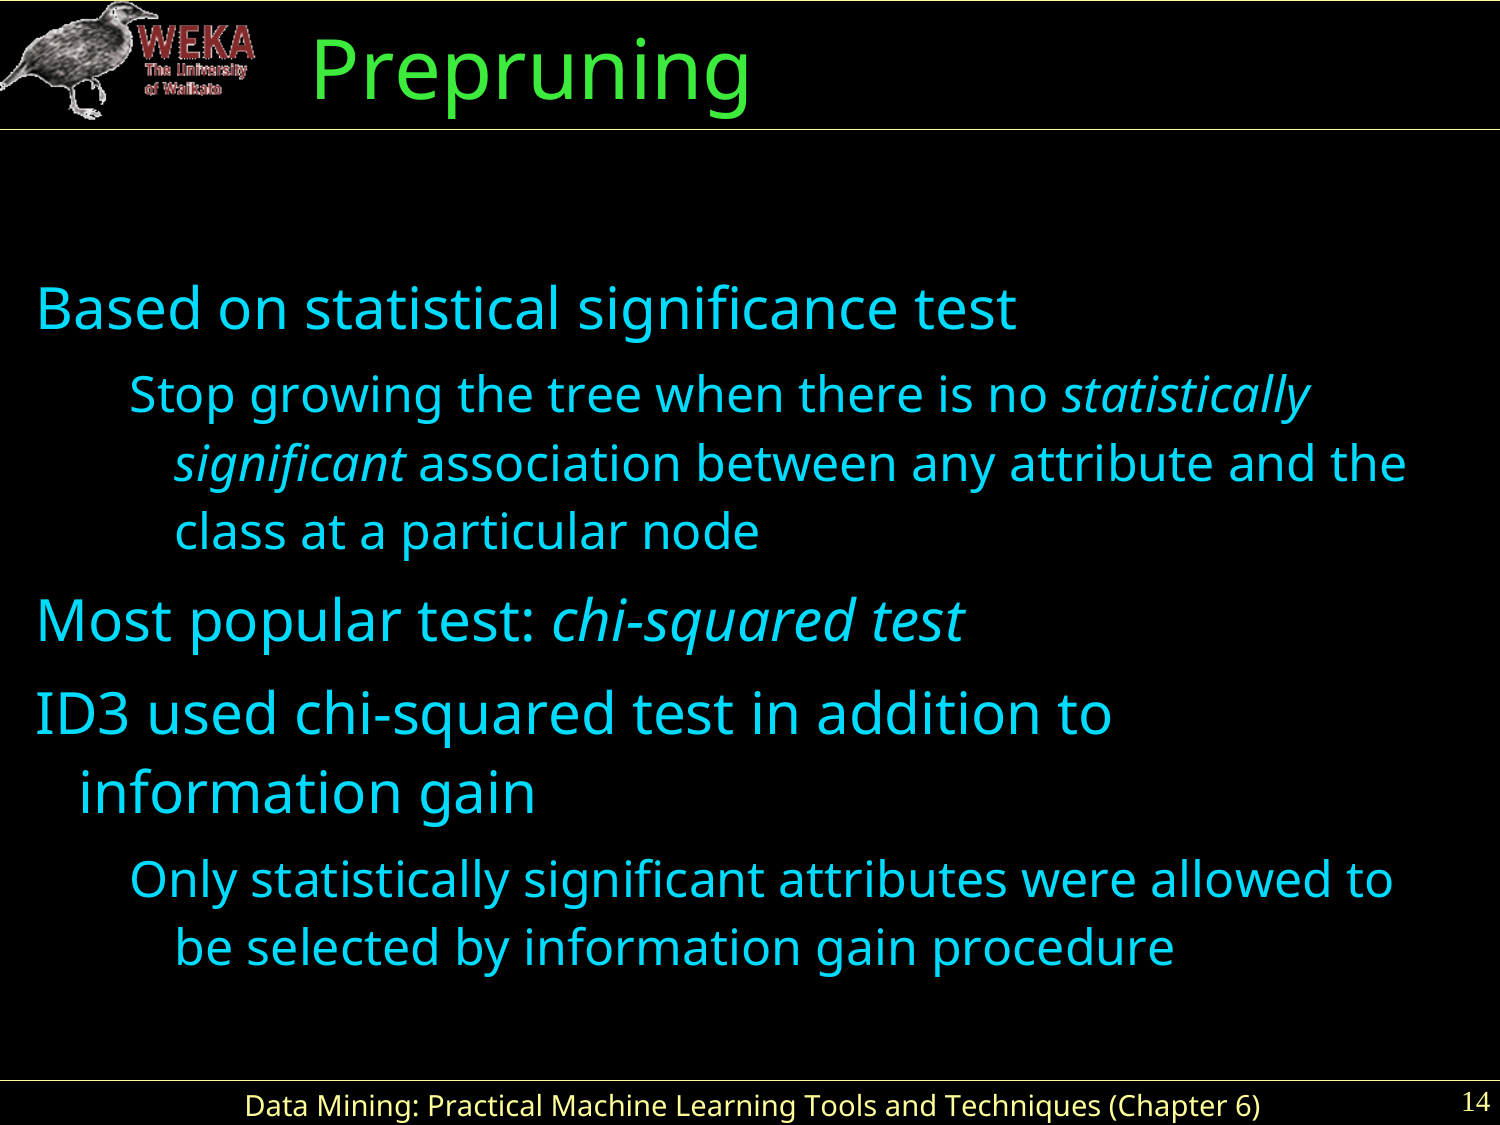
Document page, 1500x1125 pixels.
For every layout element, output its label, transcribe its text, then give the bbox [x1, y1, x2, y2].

picture [0, 1, 266, 129]
title Prepruning [295, 0, 1500, 148]
list Based on statistical significance test Stop growing the tree when there is no statistically significant association between any attribute and the class at a particular node Most popular test: chi-squared test ID3 used chi-squared test in addition to information gain Only statistically significant attributes were allowed to be selected by information gain procedure [20, 260, 1451, 936]
